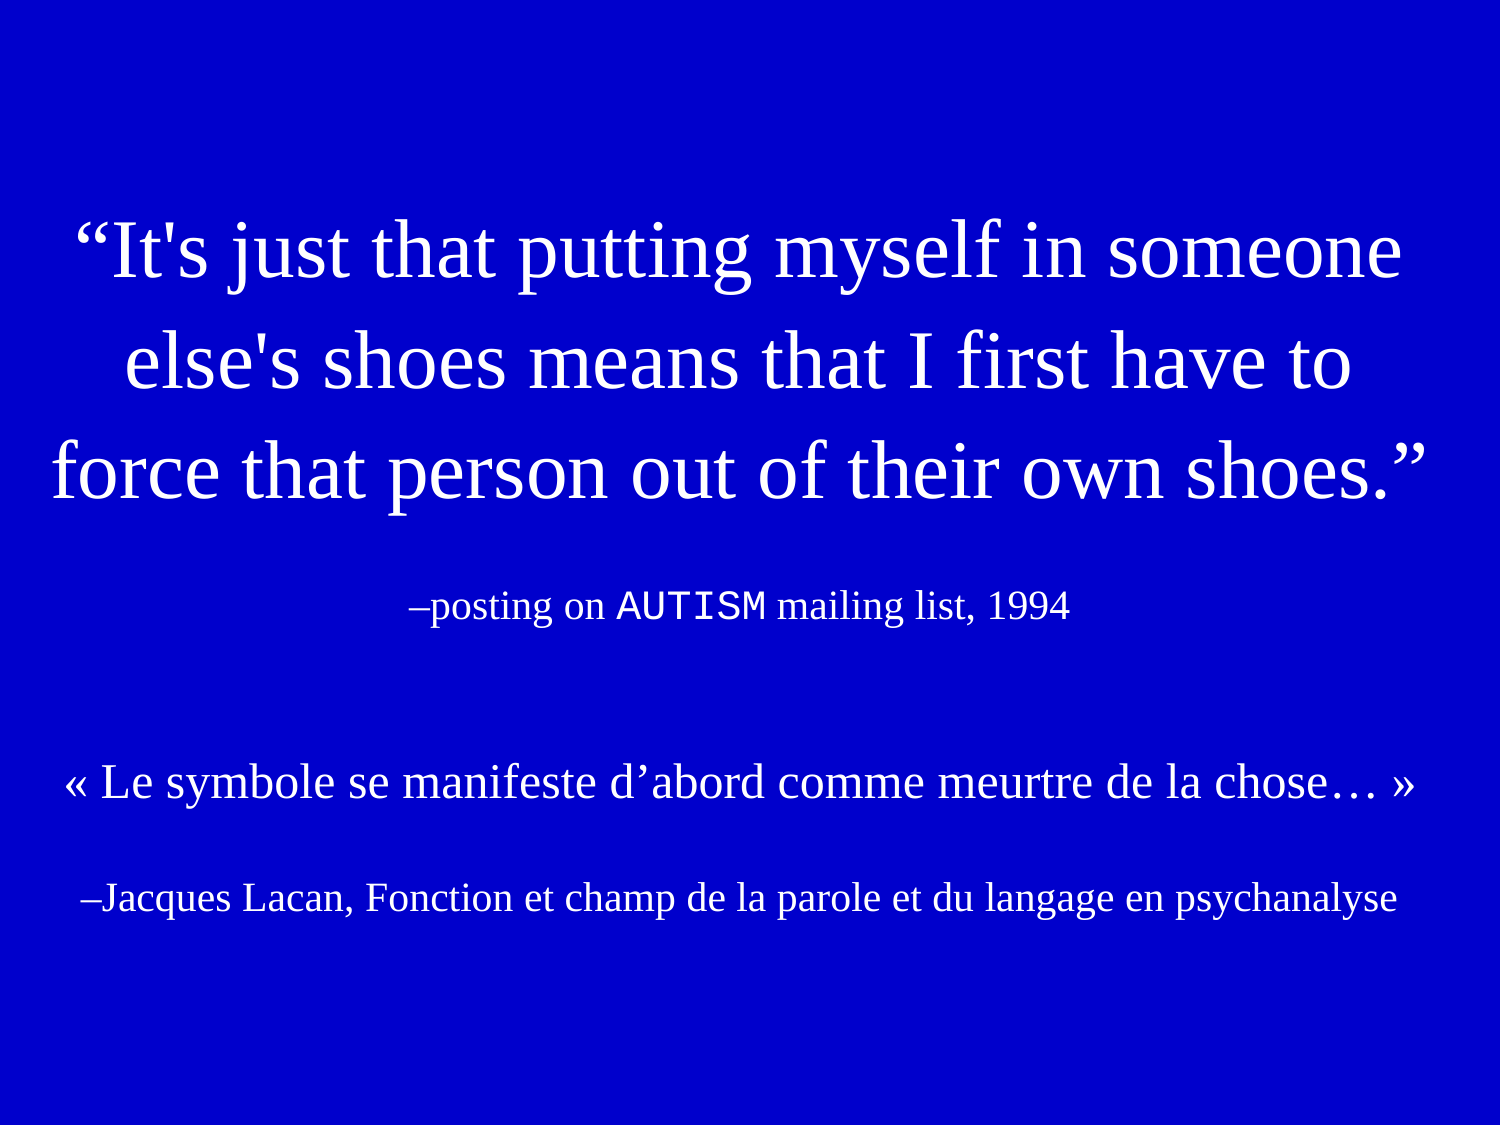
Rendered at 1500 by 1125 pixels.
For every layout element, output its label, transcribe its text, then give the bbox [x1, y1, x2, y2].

title “It's just that putting myself in someone else's shoes means that I first have to force that person out of their own shoes.” –posting on AUTISM mailing list, 1994 « Le symbole se manifeste d’abord comme meurtre de la chose… » –Jacques Lacan, Fonction et champ de la parole et du langage en psychanalyse [19, 174, 1461, 931]
